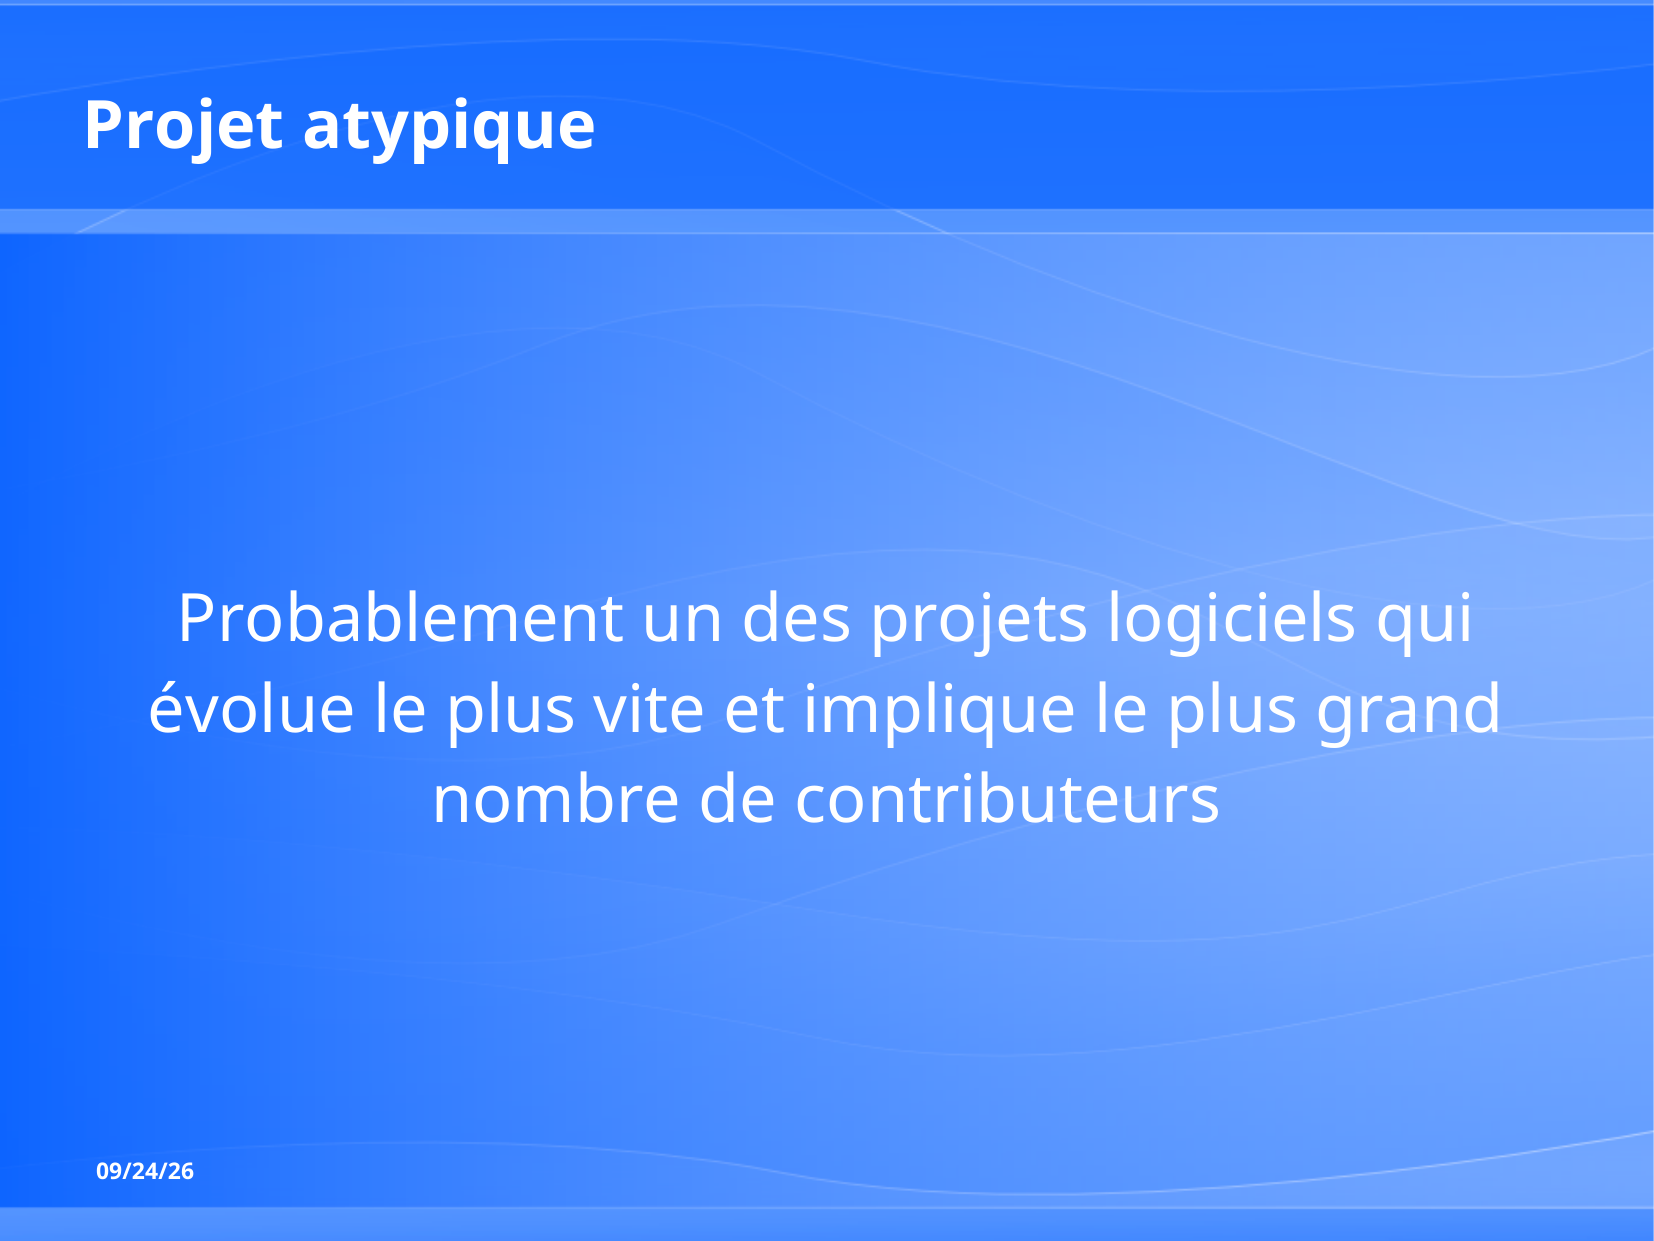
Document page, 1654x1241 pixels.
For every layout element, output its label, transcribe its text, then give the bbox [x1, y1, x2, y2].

subtitle Probablement un des projets logiciels qui évolue le plus vite et implique le plus grand nombre de contributeurs [82, 297, 1571, 1115]
title Projet atypique [23, 15, 1625, 229]
picture [0, 0, 1654, 1241]
